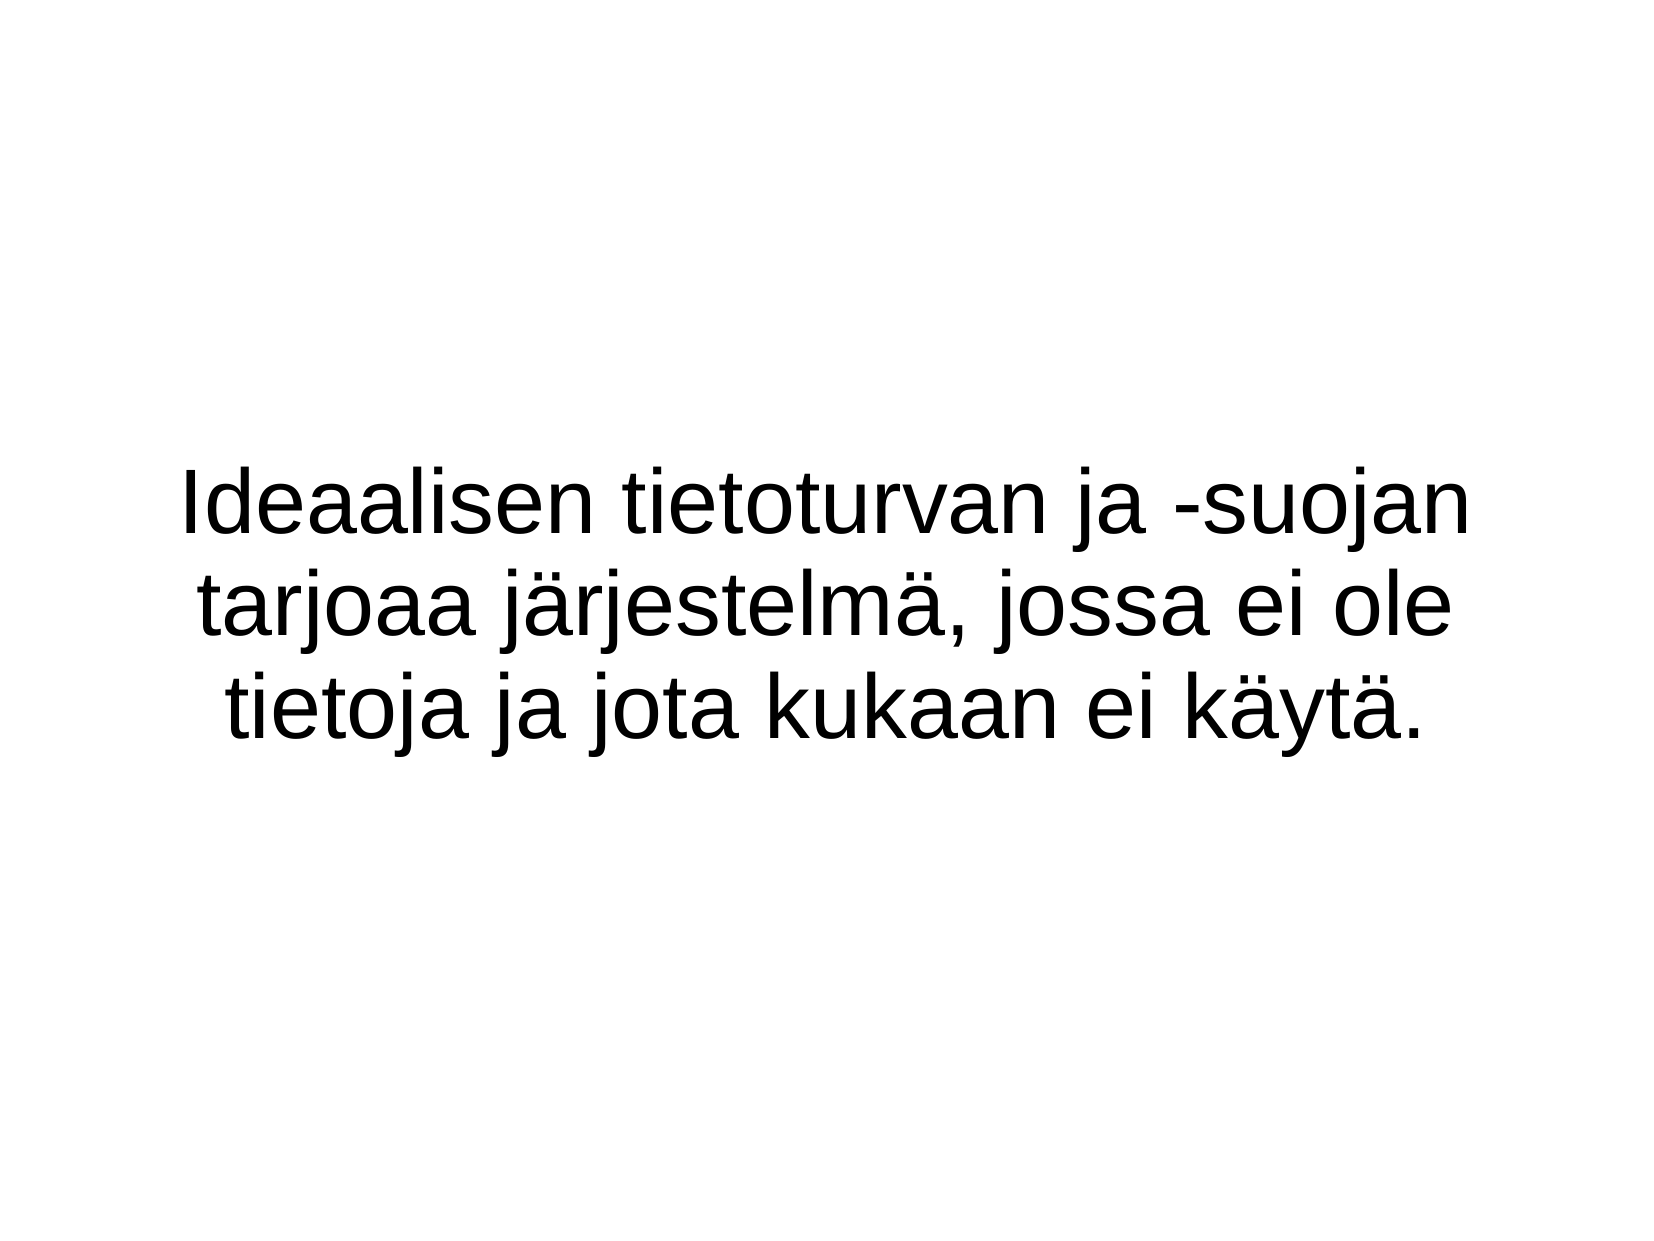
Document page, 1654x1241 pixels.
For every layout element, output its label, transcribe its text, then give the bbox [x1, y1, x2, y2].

title Ideaalisen tietoturvan ja -suojan tarjoaa järjestelmä, jossa ei ole tietoja ja jota kukaan ei käytä. [82, 56, 1571, 1152]
